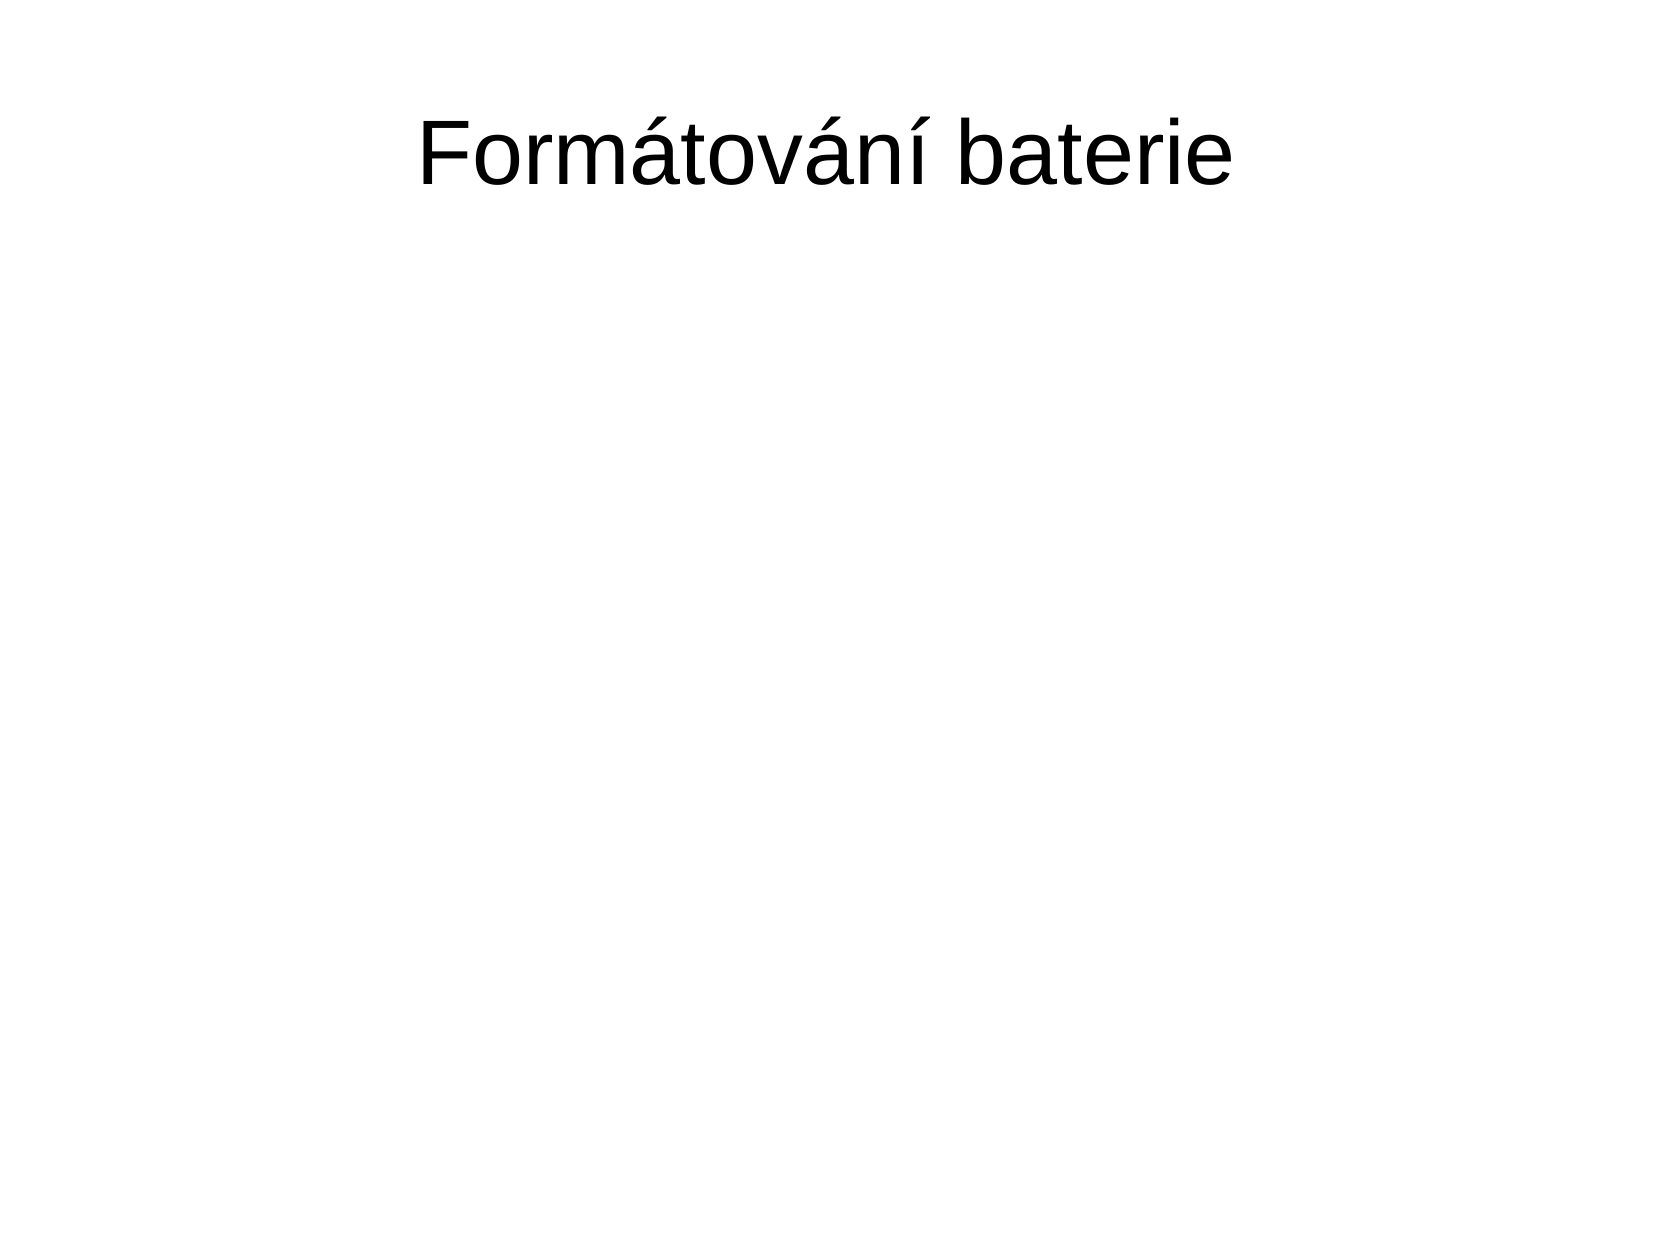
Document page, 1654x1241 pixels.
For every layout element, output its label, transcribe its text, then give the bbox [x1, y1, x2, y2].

title Formátování baterie [82, 49, 1571, 257]
